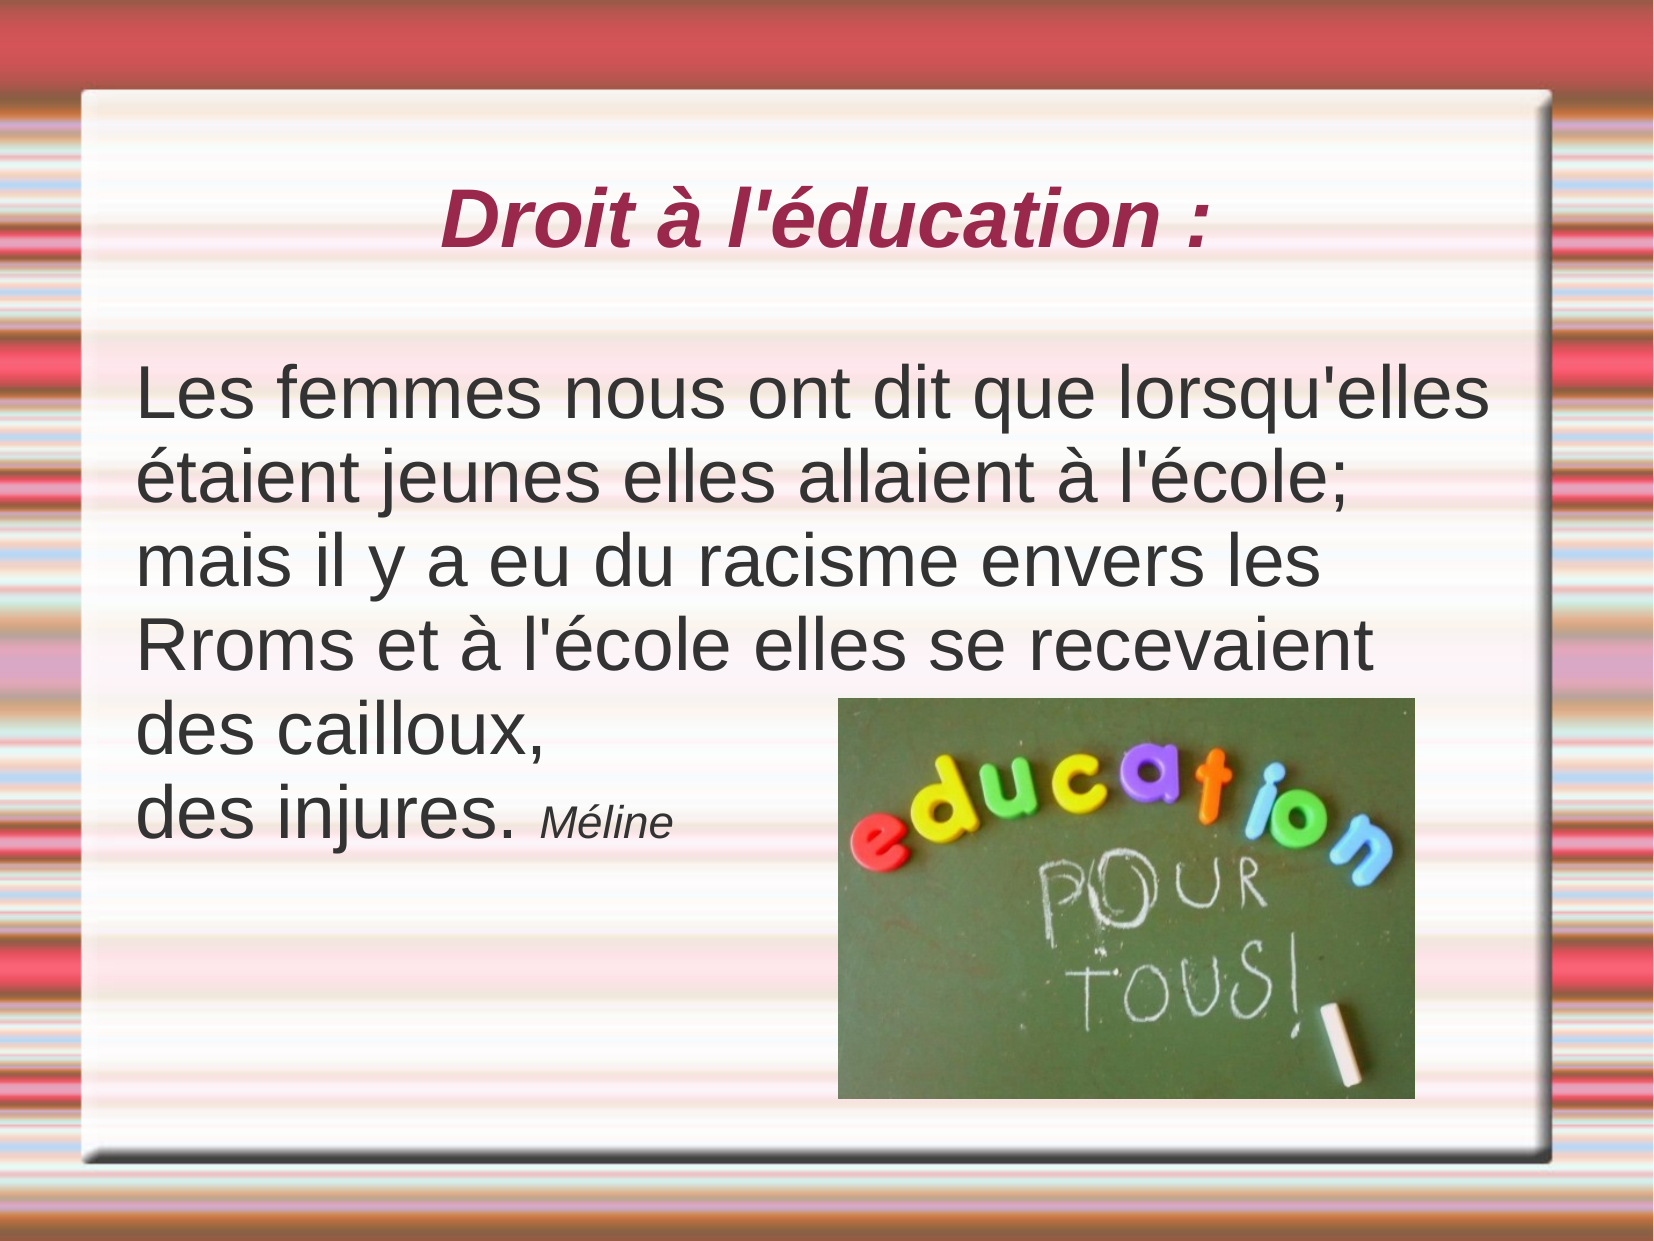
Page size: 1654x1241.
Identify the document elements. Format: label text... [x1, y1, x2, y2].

list Les femmes nous ont dit que lorsqu'elles étaient jeunes elles allaient à l'école; mais il y a eu du racisme envers les Rroms et à l'école elles se recevaient des cailloux, des injures. Méline [134, 350, 1516, 1132]
title Droit à l'éducation : [121, 114, 1534, 322]
picture [0, 0, 1654, 1241]
